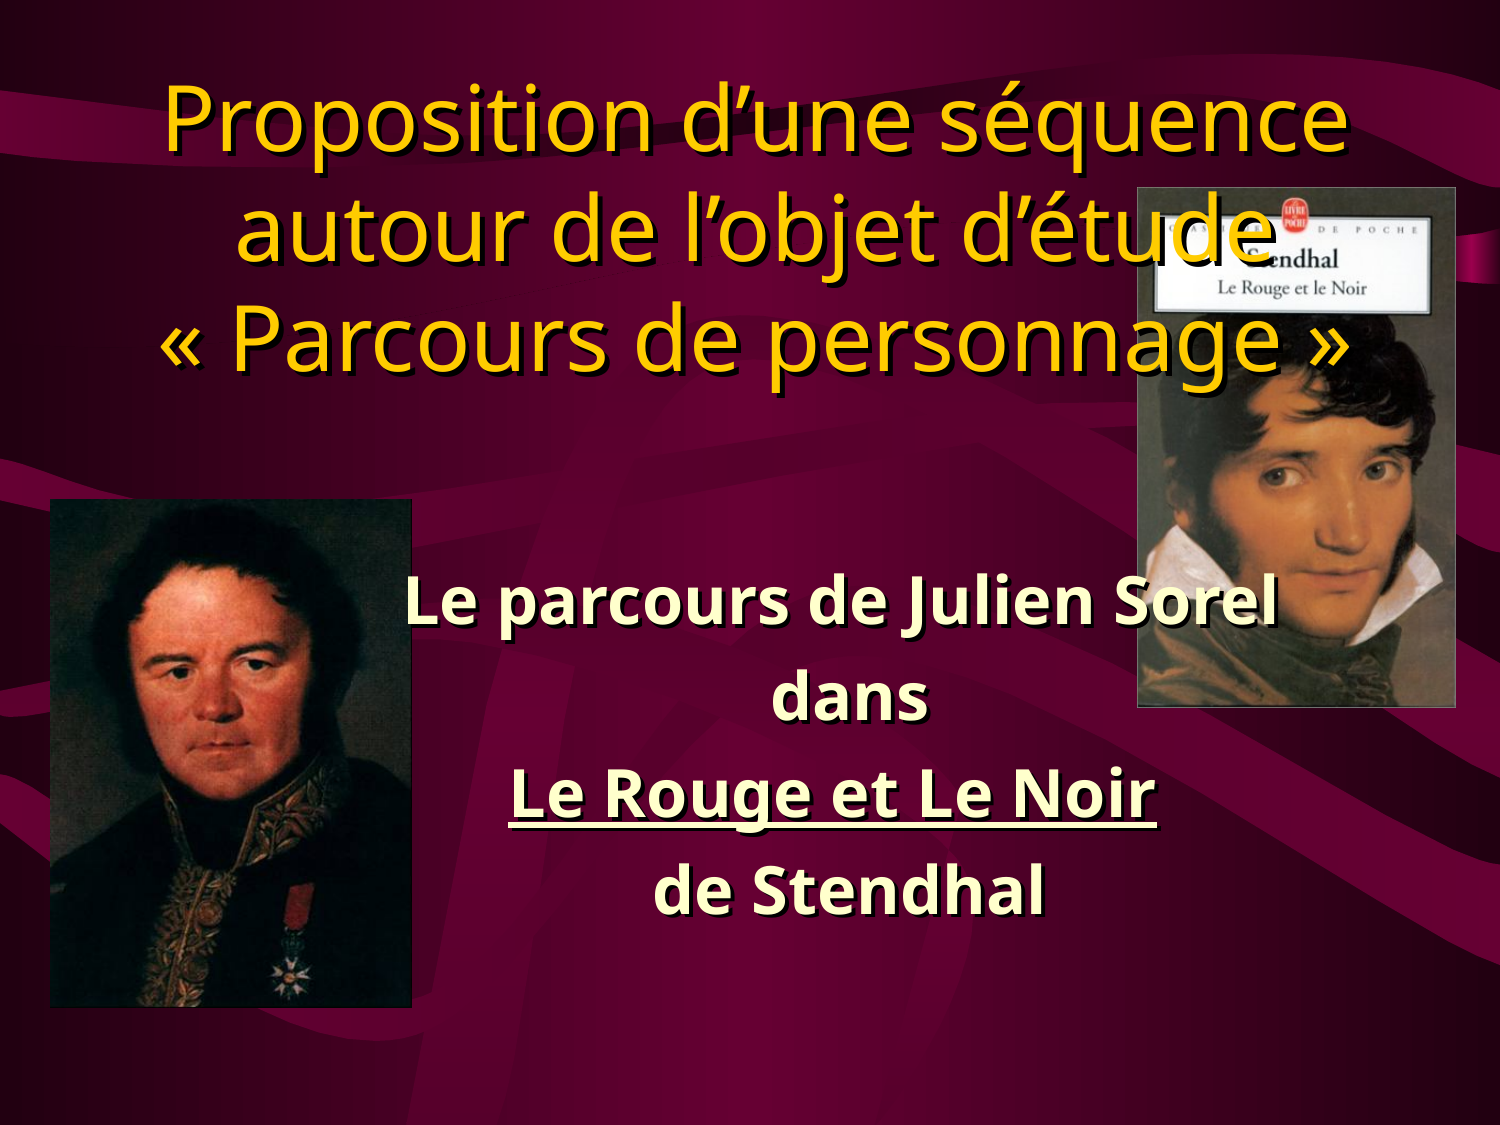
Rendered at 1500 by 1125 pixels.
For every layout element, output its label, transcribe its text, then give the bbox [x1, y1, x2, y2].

subtitle Le parcours de Julien Sorel dans Le Rouge et Le Noir de Stendhal [324, 549, 1375, 1032]
title Proposition d’une séquence autour de l’objet d’étude « Parcours de personnage » [62, 52, 1450, 398]
picture [1137, 187, 1456, 708]
picture [50, 499, 412, 1008]
